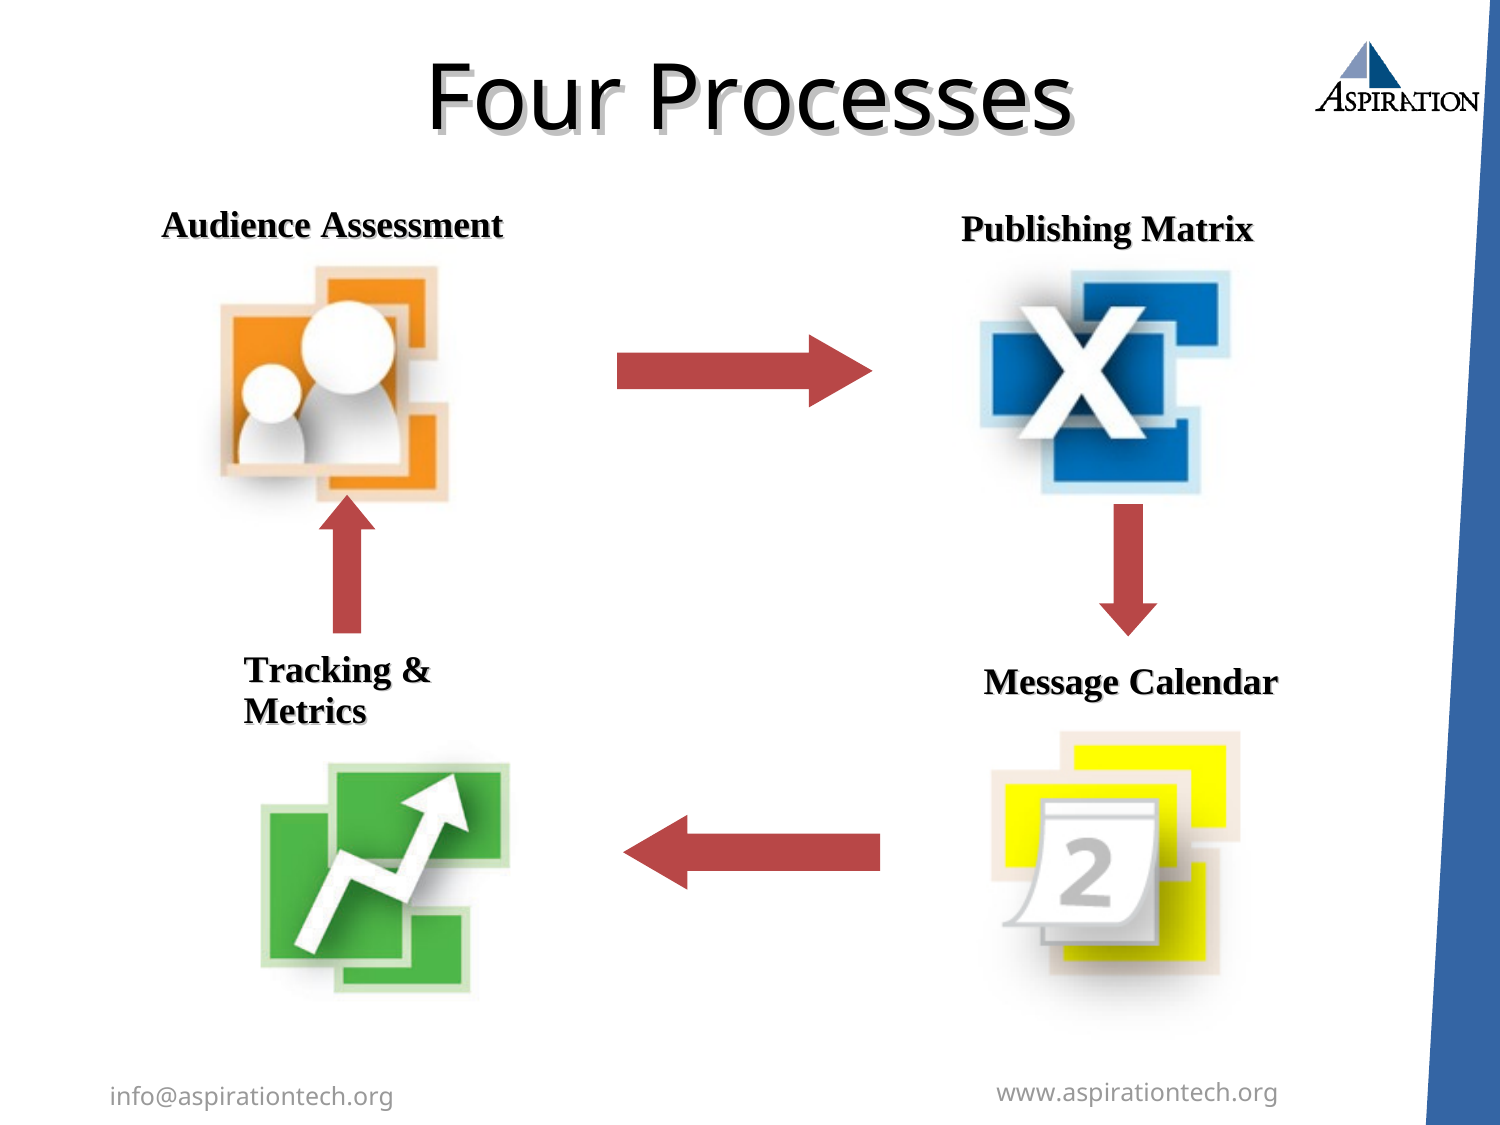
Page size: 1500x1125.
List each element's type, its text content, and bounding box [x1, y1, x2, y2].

text_box [318, 494, 376, 634]
text_box [623, 814, 881, 890]
title Four Processes [74, 23, 1425, 164]
picture [949, 727, 1266, 1054]
picture [183, 246, 487, 536]
text_box Publishing Matrix [946, 197, 1274, 250]
text_box [617, 334, 873, 408]
picture [1425, 41, 1480, 120]
text_box Audience Assessment [146, 194, 545, 246]
text_box Tracking & Metrics [228, 638, 571, 691]
text_box Message Calendar [968, 650, 1305, 703]
picture [952, 250, 1255, 530]
picture [240, 730, 530, 1021]
text_box [1098, 504, 1158, 637]
